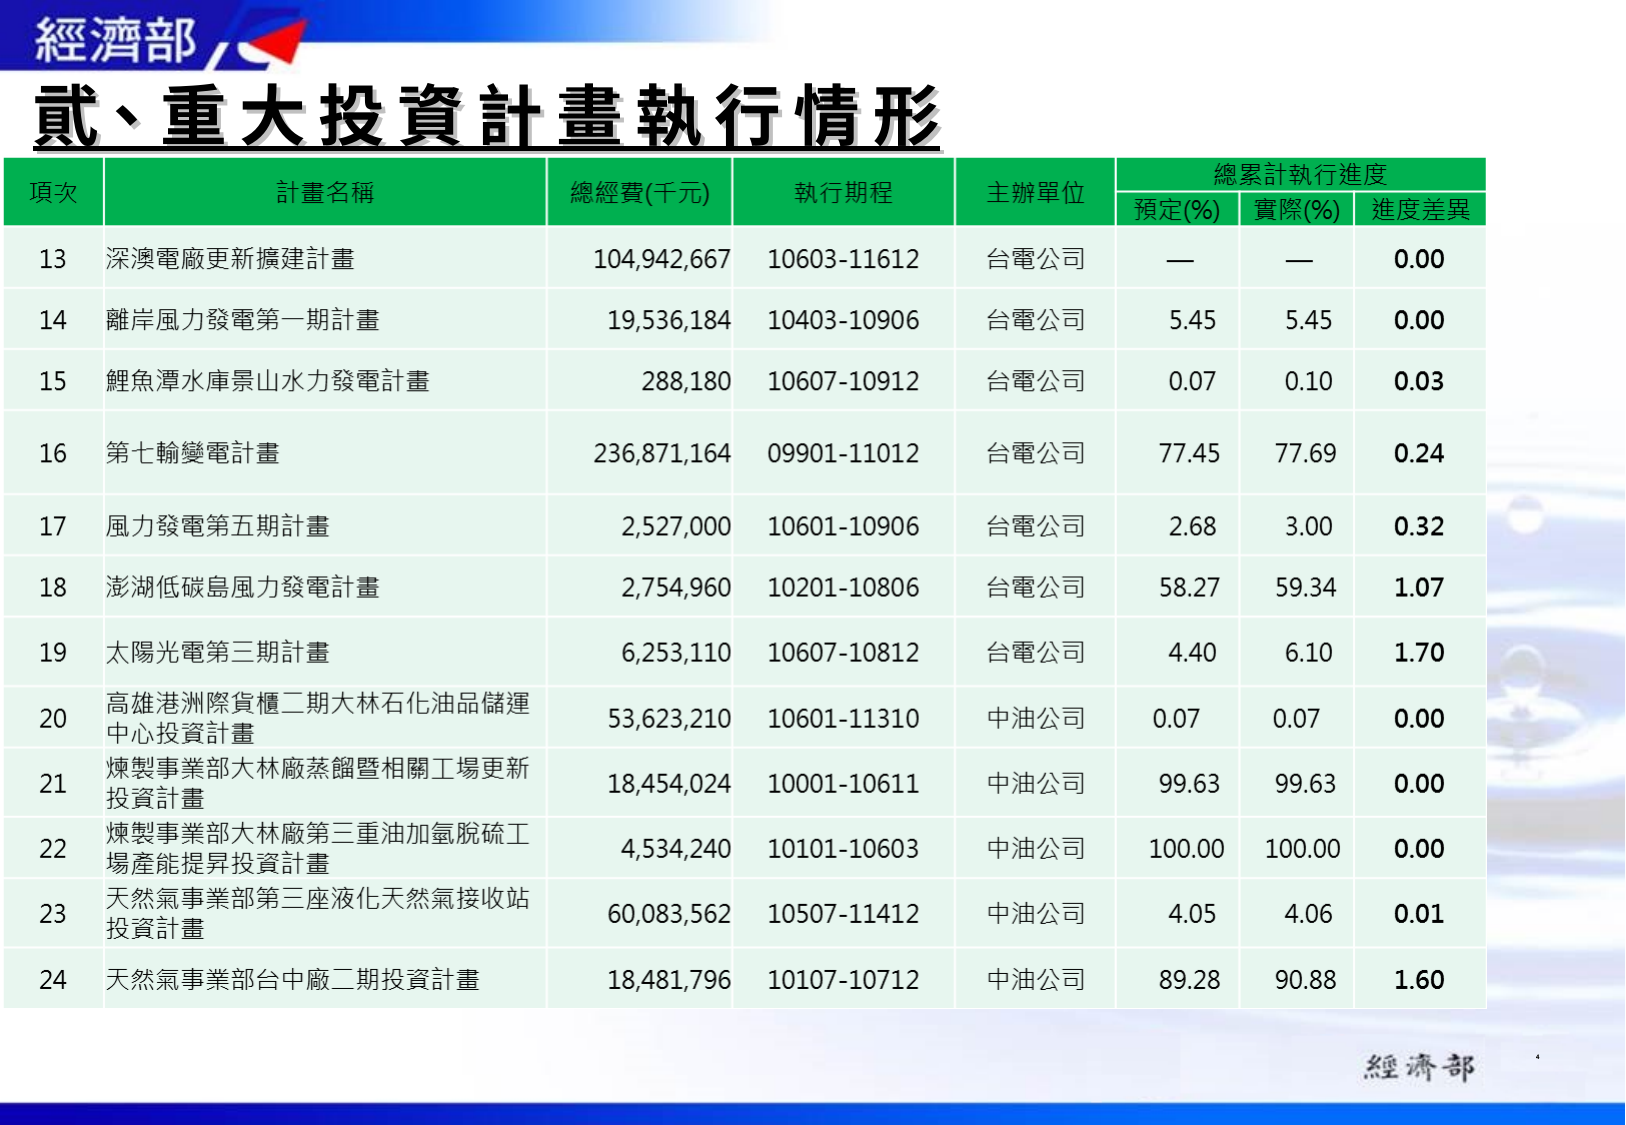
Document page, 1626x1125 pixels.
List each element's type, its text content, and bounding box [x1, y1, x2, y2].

picture [2, 153, 1487, 1010]
title 貮、重大投資計畫執行情形 [0, 66, 1625, 149]
text_box 4 [1502, 1046, 1610, 1090]
